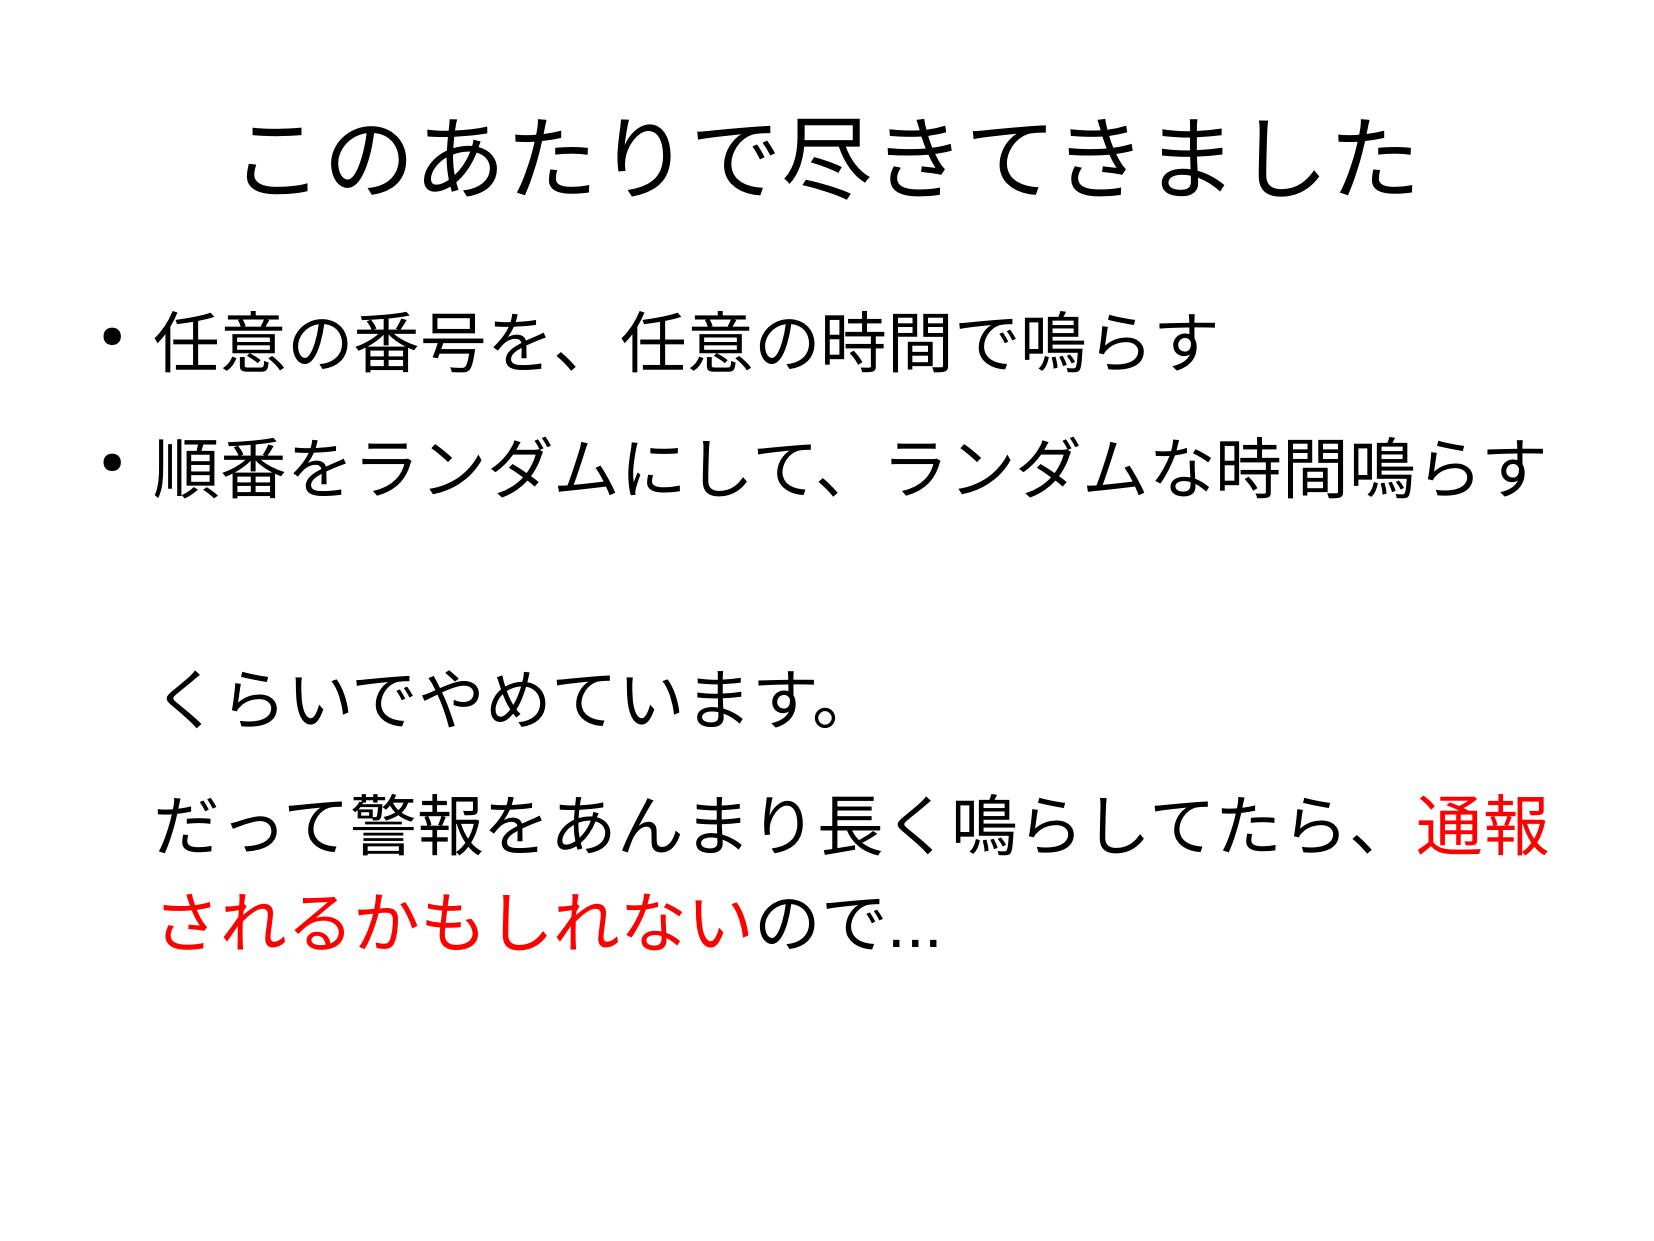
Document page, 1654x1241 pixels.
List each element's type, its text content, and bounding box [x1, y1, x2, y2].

list 任意の番号を、任意の時間で鳴らす 順番をランダムにして、ランダムな時間鳴らす くらいでやめています。 だって警報をあんまり長く鳴らしてたら、通報されるかもしれないので... [82, 290, 1571, 1010]
title このあたりで尽きてきました [82, 49, 1571, 257]
